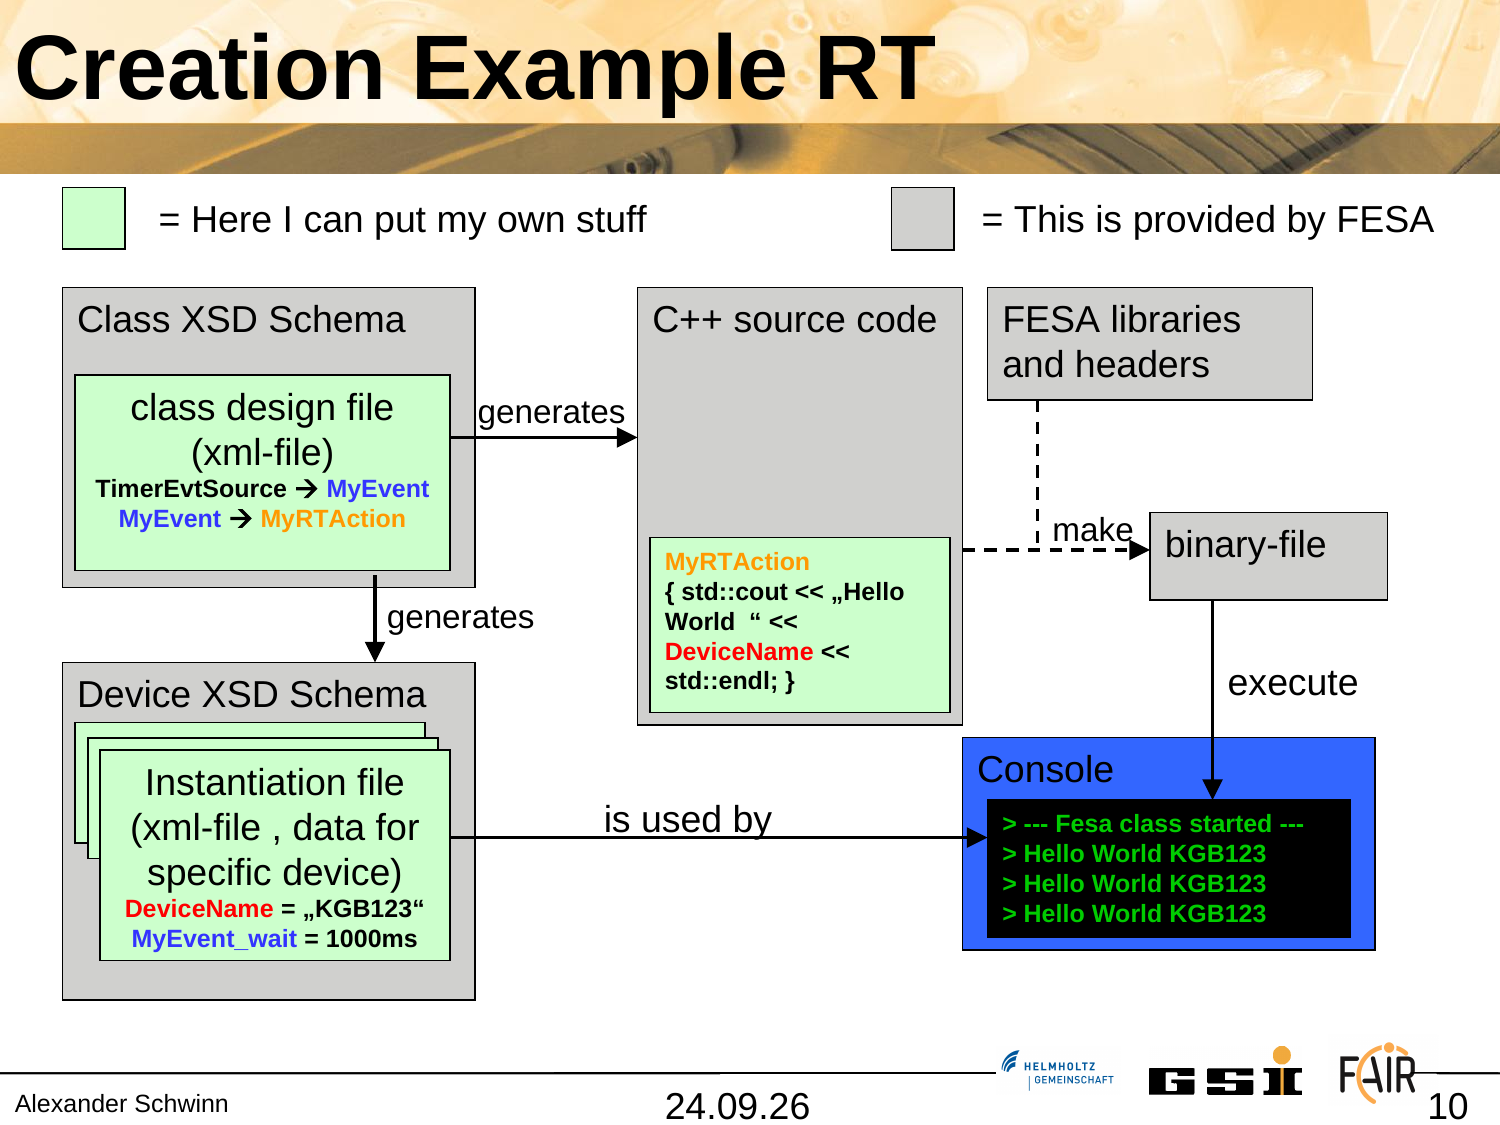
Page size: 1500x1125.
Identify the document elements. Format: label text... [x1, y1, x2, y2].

text_box binary-file [1149, 512, 1388, 601]
text_box FESA libraries and headers [987, 287, 1313, 400]
text_box Console [962, 737, 1375, 951]
text_box = This is provided by FESA [966, 187, 1450, 248]
text_box Console [962, 737, 1212, 836]
picture [1149, 1046, 1302, 1095]
picture [1328, 1034, 1439, 1106]
text_box is used by [588, 839, 788, 848]
text_box execute [1212, 649, 1374, 711]
picture [996, 1046, 1121, 1095]
text_box generates [371, 587, 550, 643]
text_box class design file (xml-file) TimerEvtSource  MyEvent MyEvent  MyRTAction [75, 375, 451, 571]
text_box is used by [588, 787, 788, 836]
title Creation Example RT [0, 0, 1500, 126]
text_box > --- Fesa class started --- > Hello World KGB123 > Hello World KGB123 > Hello World KGB123 [987, 800, 1351, 938]
text_box C++ source code [637, 287, 963, 726]
text_box [62, 187, 126, 250]
text_box [891, 187, 955, 251]
text_box Class XSD Schema [62, 287, 475, 588]
text_box MyRTAction { std::cout << „Hello World “ << DeviceName << std::endl; } [650, 537, 951, 713]
text_box Instantiation file (xml-file , data for specific device) DeviceName = „KGB123“ MyEvent_wait = 1000ms [99, 749, 451, 961]
text_box generates [462, 382, 641, 438]
text_box Instantiation file DeviceName = KGB123 TimerWaitTime = 1000ms [88, 738, 439, 859]
text_box = Here I can put my own stuff [143, 187, 663, 248]
picture [0, 126, 1500, 175]
text_box make [1037, 499, 1149, 556]
text_box Instantiation file DeviceName = KGB123 TimerWaitTime = 1000ms [75, 722, 426, 844]
text_box Device XSD Schema [62, 662, 475, 1000]
